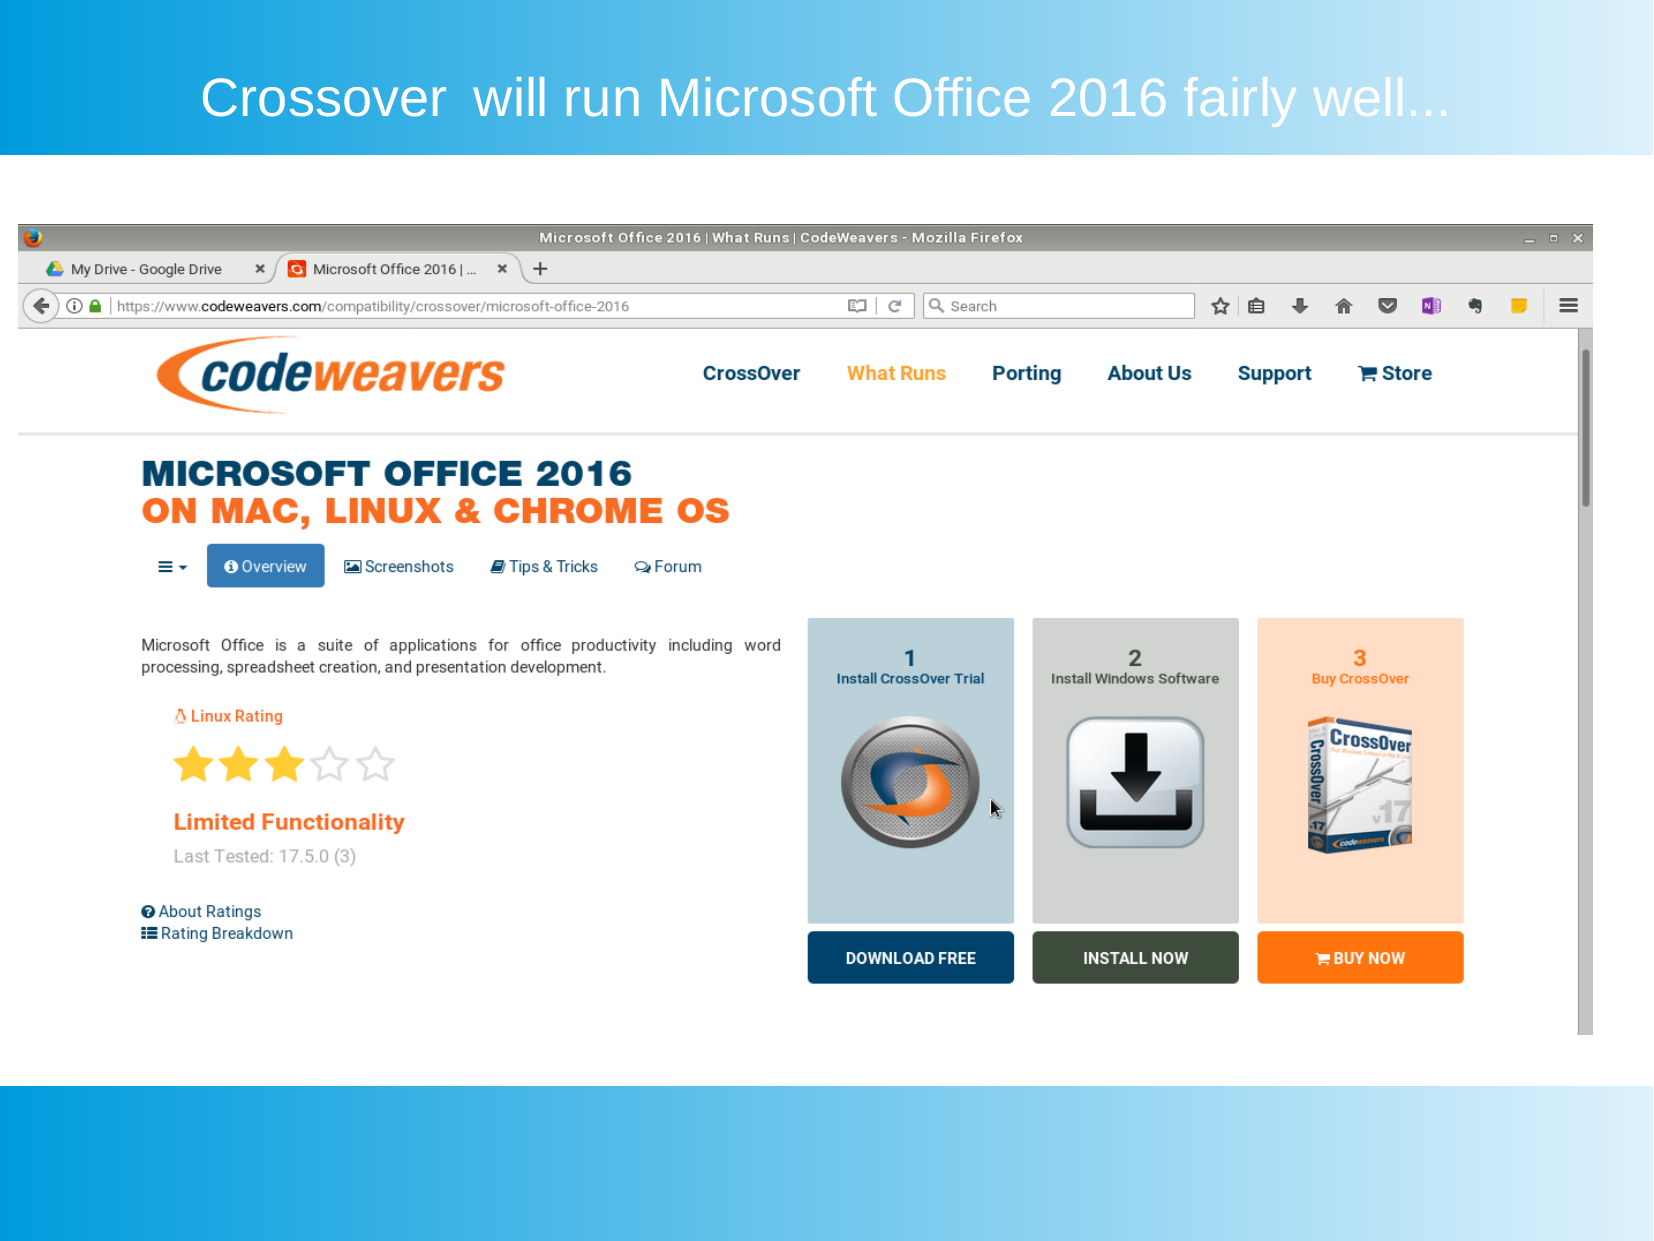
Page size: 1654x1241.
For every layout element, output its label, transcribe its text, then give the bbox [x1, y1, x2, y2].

picture [18, 224, 1593, 1036]
title Crossover will run Microsoft Office 2016 fairly well... [82, 3, 1571, 167]
